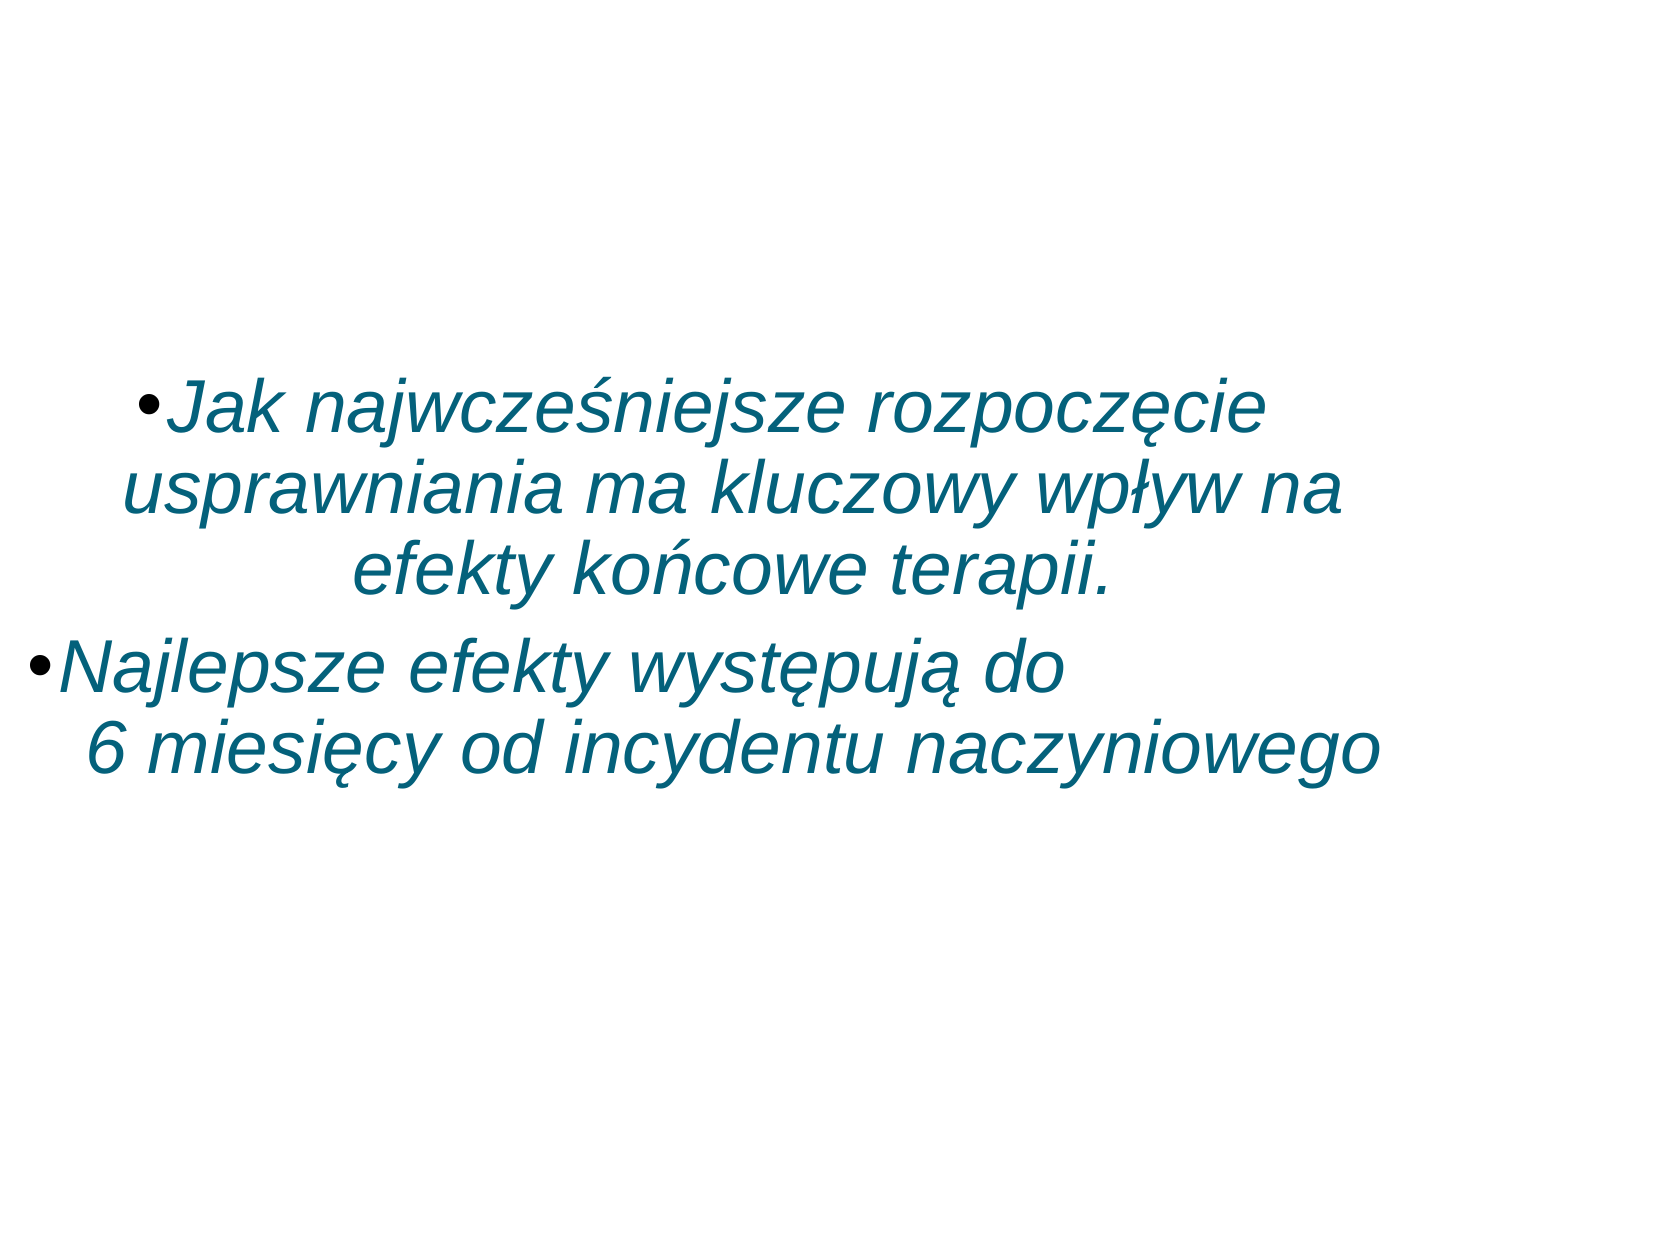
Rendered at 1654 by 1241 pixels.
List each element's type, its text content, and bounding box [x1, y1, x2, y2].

subtitle Jak najwcześniejsze rozpoczęcie usprawniania ma kluczowy wpływ na efekty końcowe terapii. Najlepsze efekty występują do 6 miesięcy od incydentu naczyniowego [0, 49, 1406, 1109]
